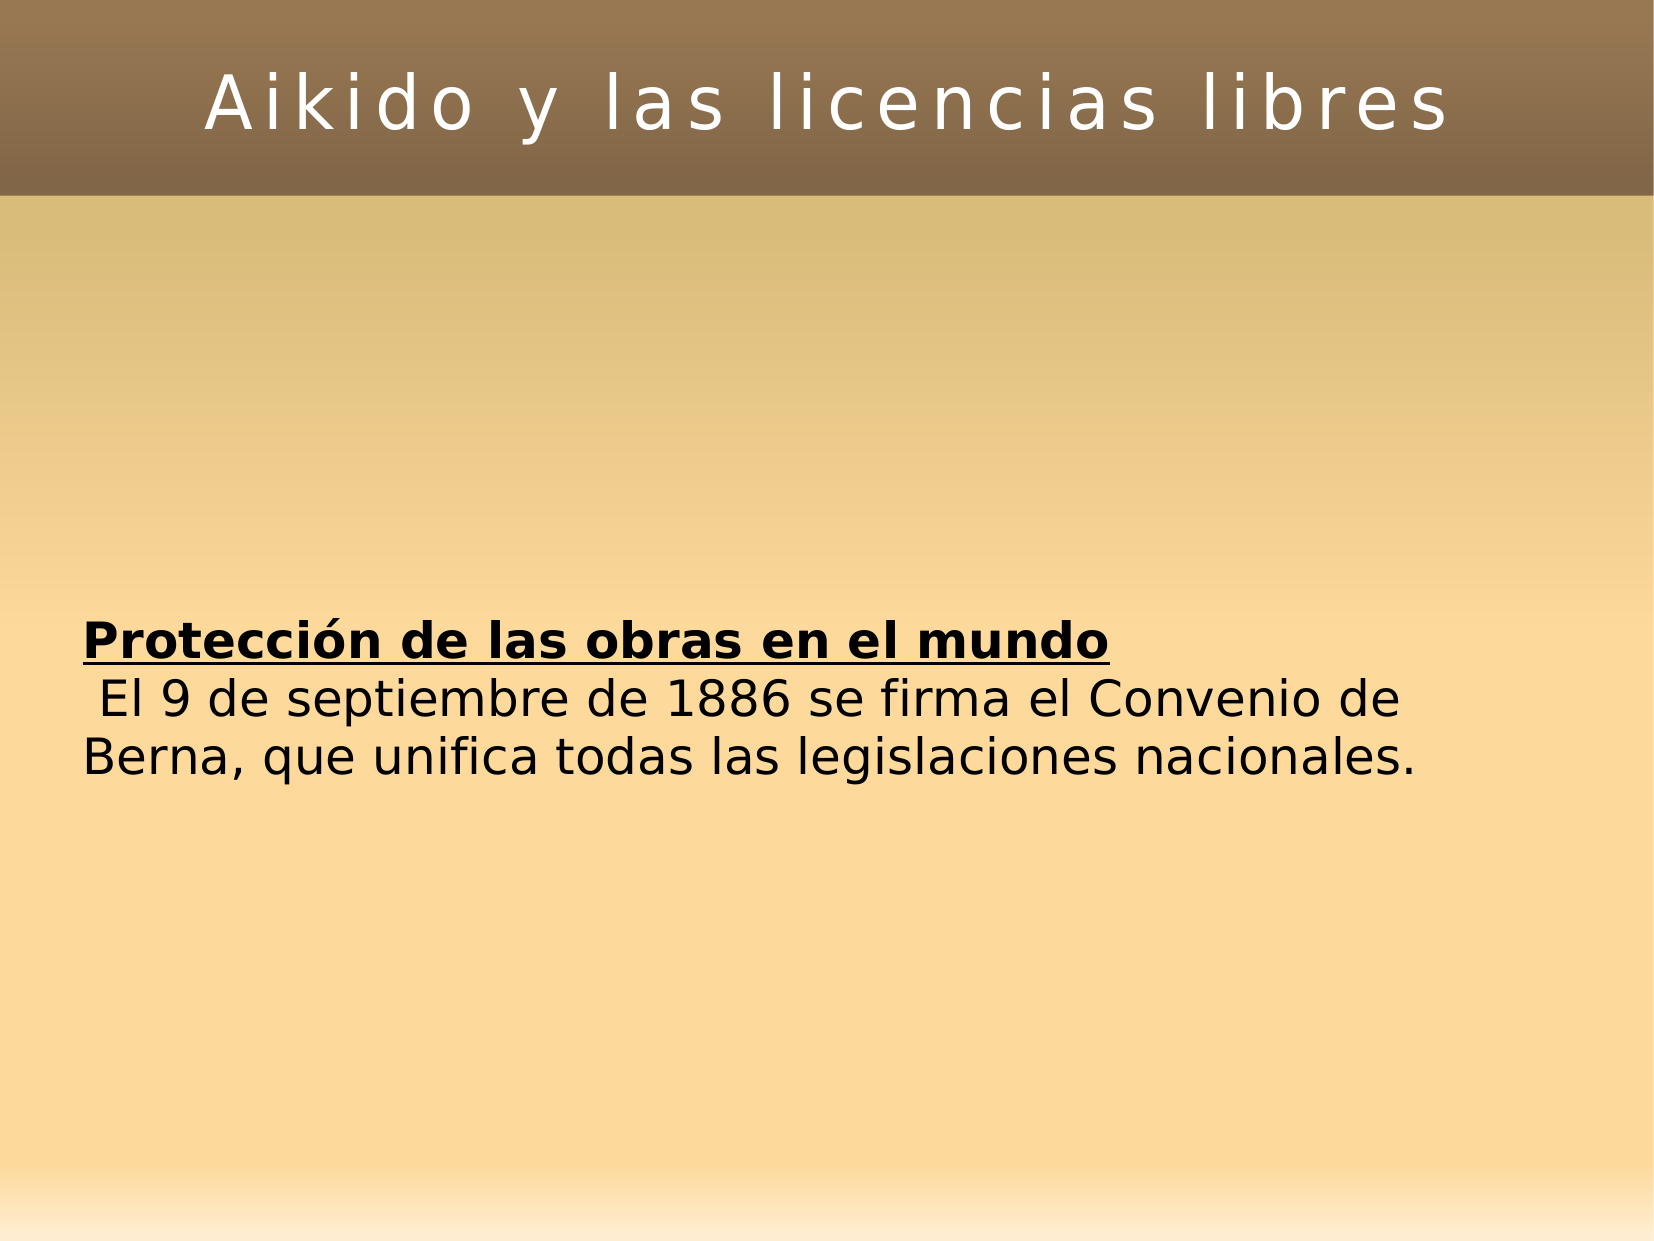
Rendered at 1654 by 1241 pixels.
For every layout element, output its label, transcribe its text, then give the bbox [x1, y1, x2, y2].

picture [0, 0, 1654, 1241]
title Aikido y las licencias libres [59, 29, 1595, 178]
subtitle Protección de las obras en el mundo El 9 de septiembre de 1886 se firma el Convenio de Berna, que unifica todas las legislaciones nacionales. [82, 297, 1571, 1102]
